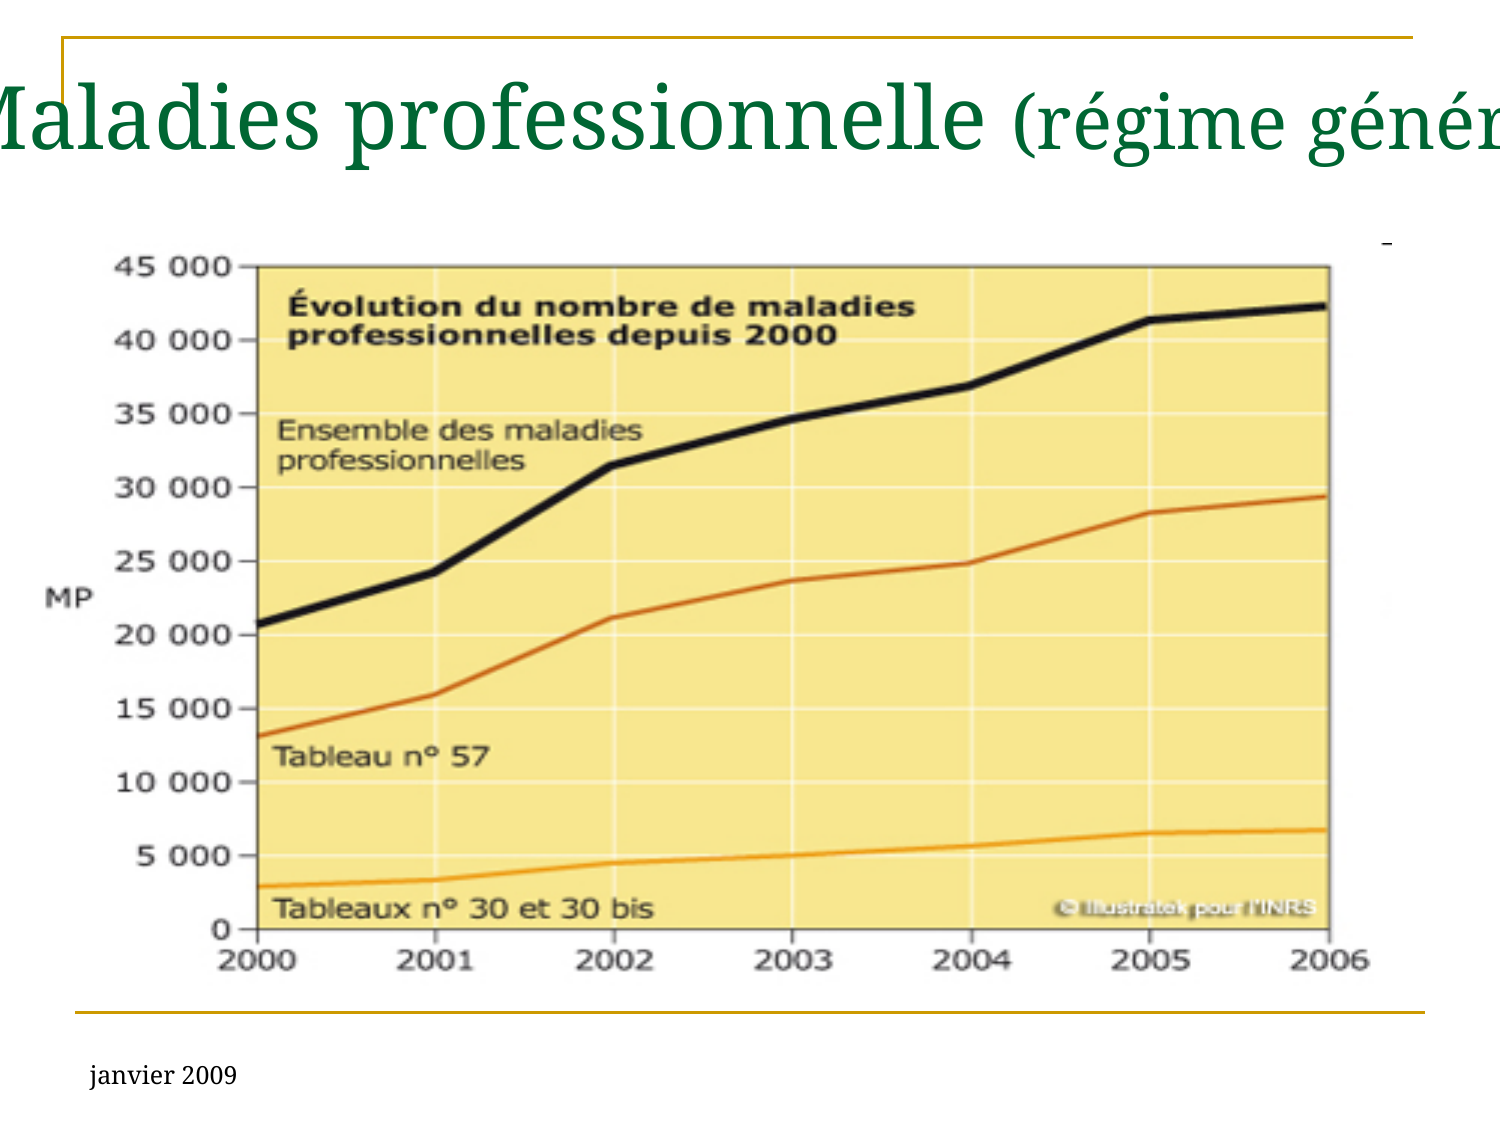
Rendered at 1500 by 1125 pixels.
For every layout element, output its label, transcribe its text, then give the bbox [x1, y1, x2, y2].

picture [41, 243, 1392, 986]
text_box Maladies professionnelle (régime général) [0, 54, 1500, 176]
